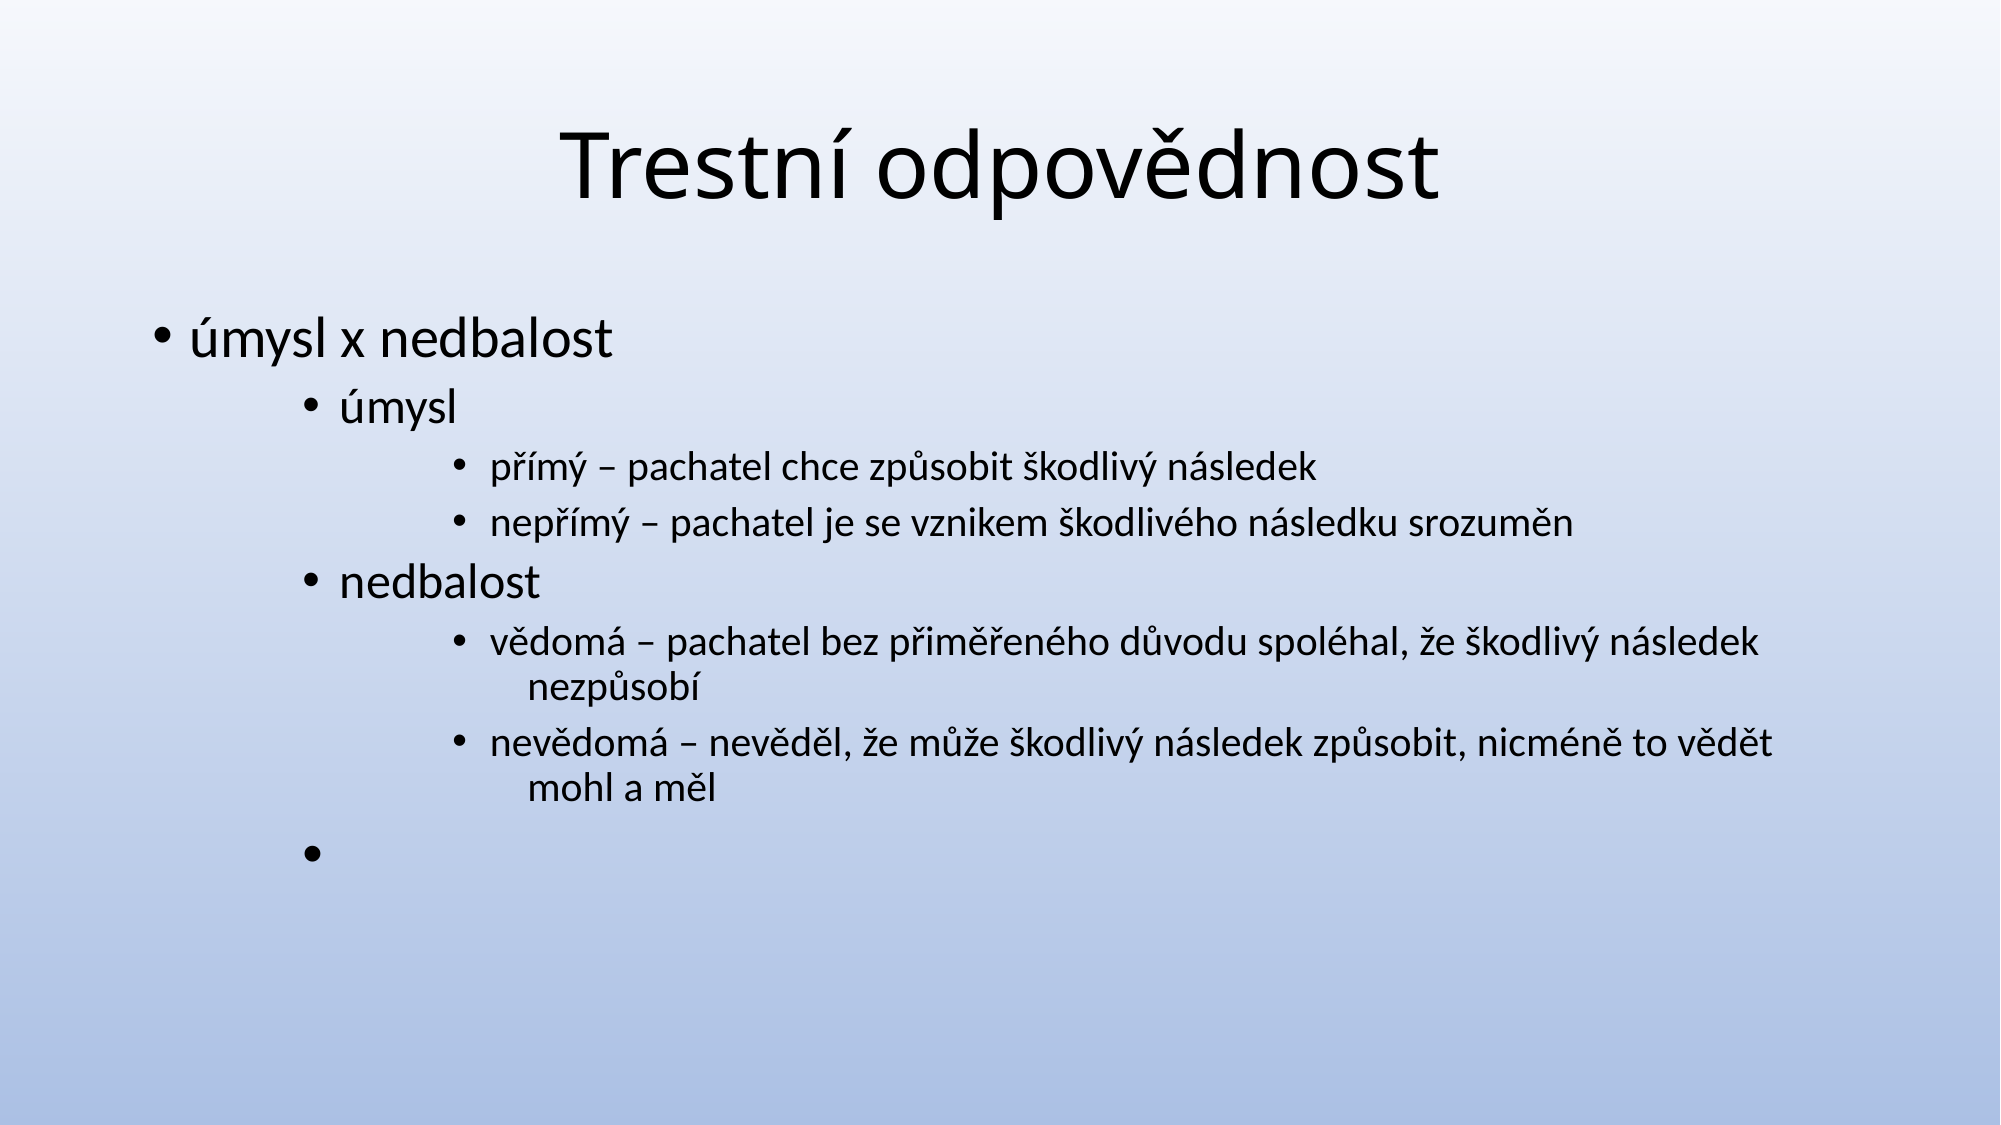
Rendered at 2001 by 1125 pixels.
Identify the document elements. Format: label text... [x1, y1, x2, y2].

title Trestní odpovědnost [137, 59, 1863, 278]
list úmysl x nedbalost úmysl přímý – pachatel chce způsobit škodlivý následek nepřímý – pachatel je se vznikem škodlivého následku srozuměn nedbalost vědomá – pachatel bez přiměřeného důvodu spoléhal, že škodlivý následek nezpůsobí nevědomá – nevěděl, že může škodlivý následek způsobit, nicméně to vědět mohl a měl [137, 299, 1825, 1014]
